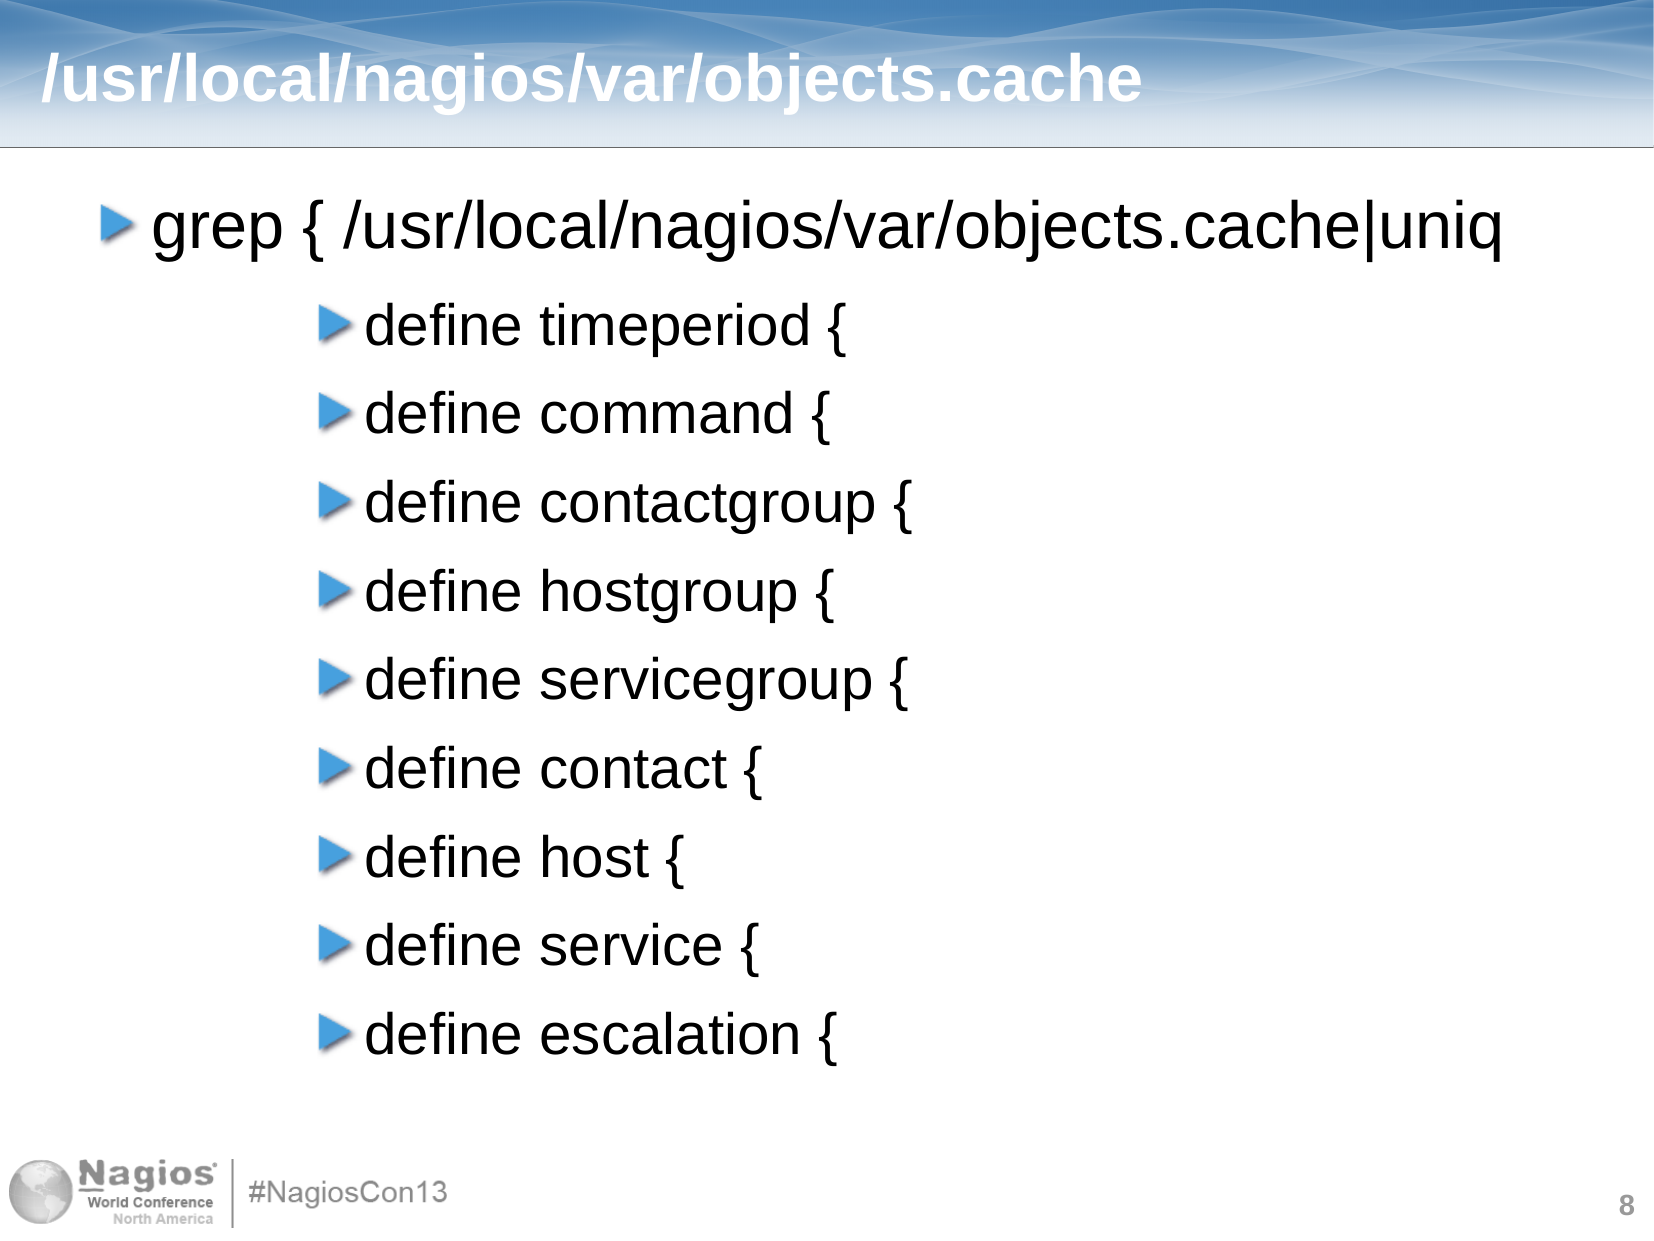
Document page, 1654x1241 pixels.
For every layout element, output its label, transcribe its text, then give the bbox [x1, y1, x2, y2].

title /usr/local/nagios/var/objects.cache [41, 29, 1248, 127]
list grep { /usr/local/nagios/var/objects.cache|uniq define timeperiod { define command { define contactgroup { define hostgroup { define servicegroup { define contact { define host { define service { define escalation { [80, 188, 1569, 1067]
picture [9, 1159, 453, 1228]
picture [0, 0, 1654, 147]
